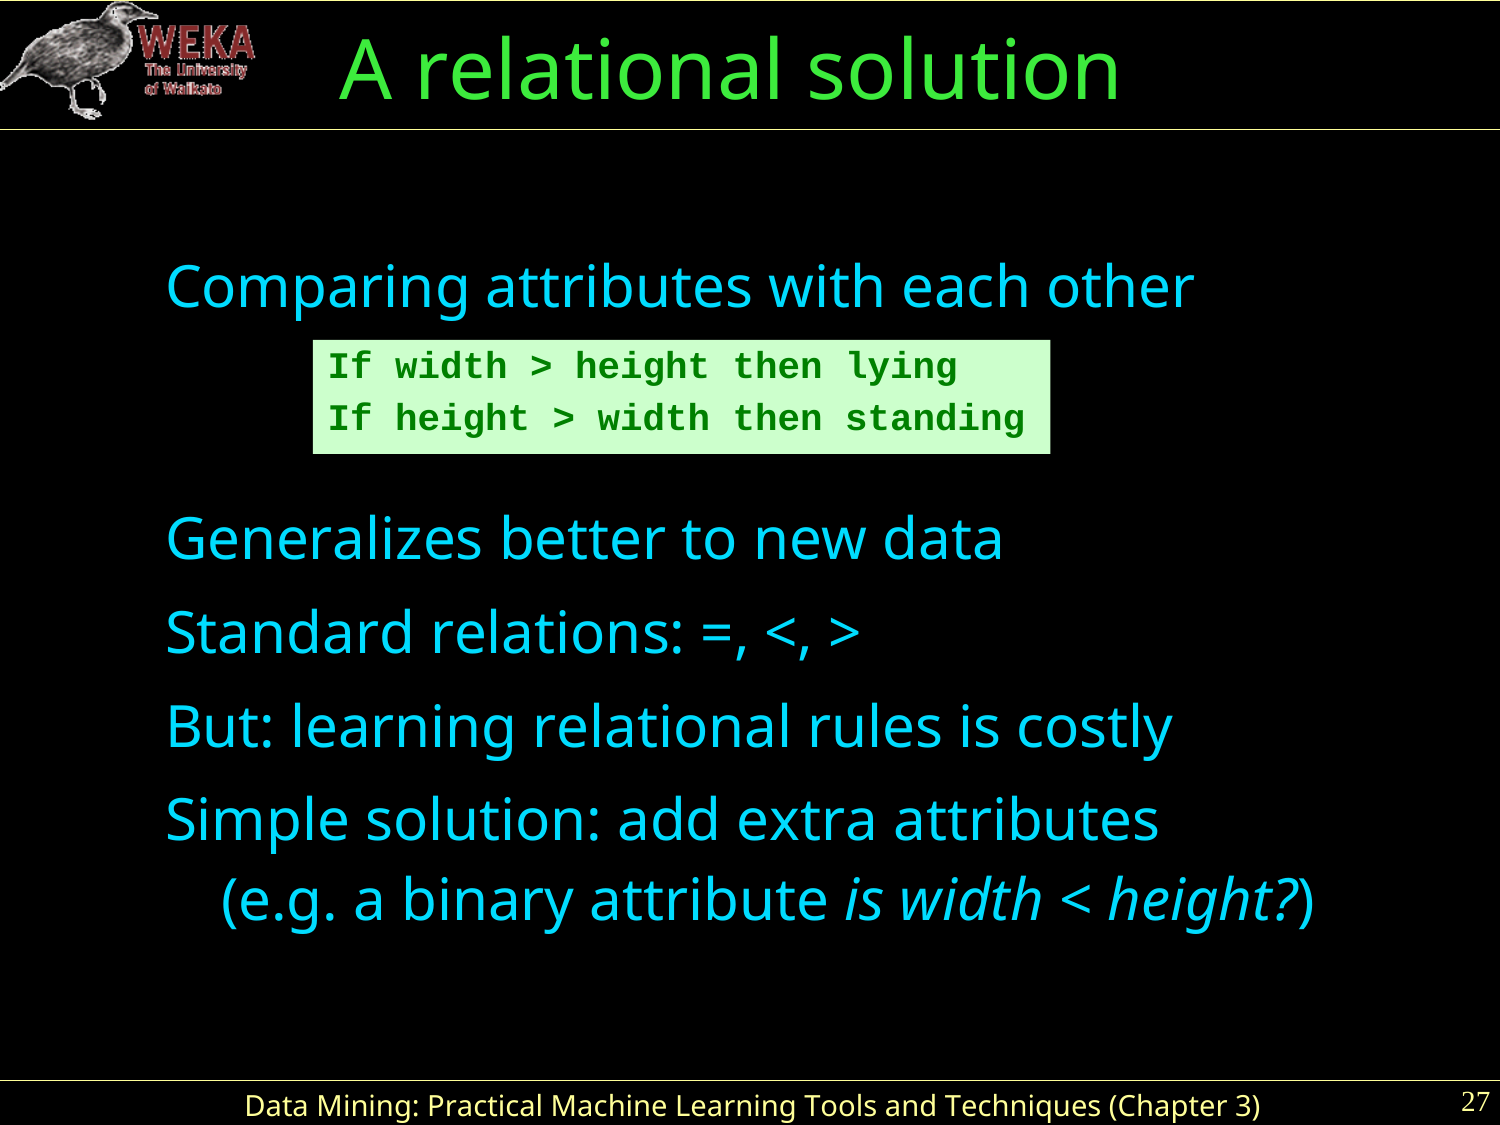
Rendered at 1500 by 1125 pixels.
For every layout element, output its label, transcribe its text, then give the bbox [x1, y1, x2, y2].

title A relational solution [324, 0, 1500, 148]
text_box Comparing attributes with each other Generalizes better to new data Standard relations: =, <, > But: learning relational rules is costly Simple solution: add extra attributes (e.g. a binary attribute is width < height?) [149, 237, 1388, 950]
text_box If width > height then lying If height > width then standing [312, 339, 1051, 454]
picture [0, 1, 266, 129]
